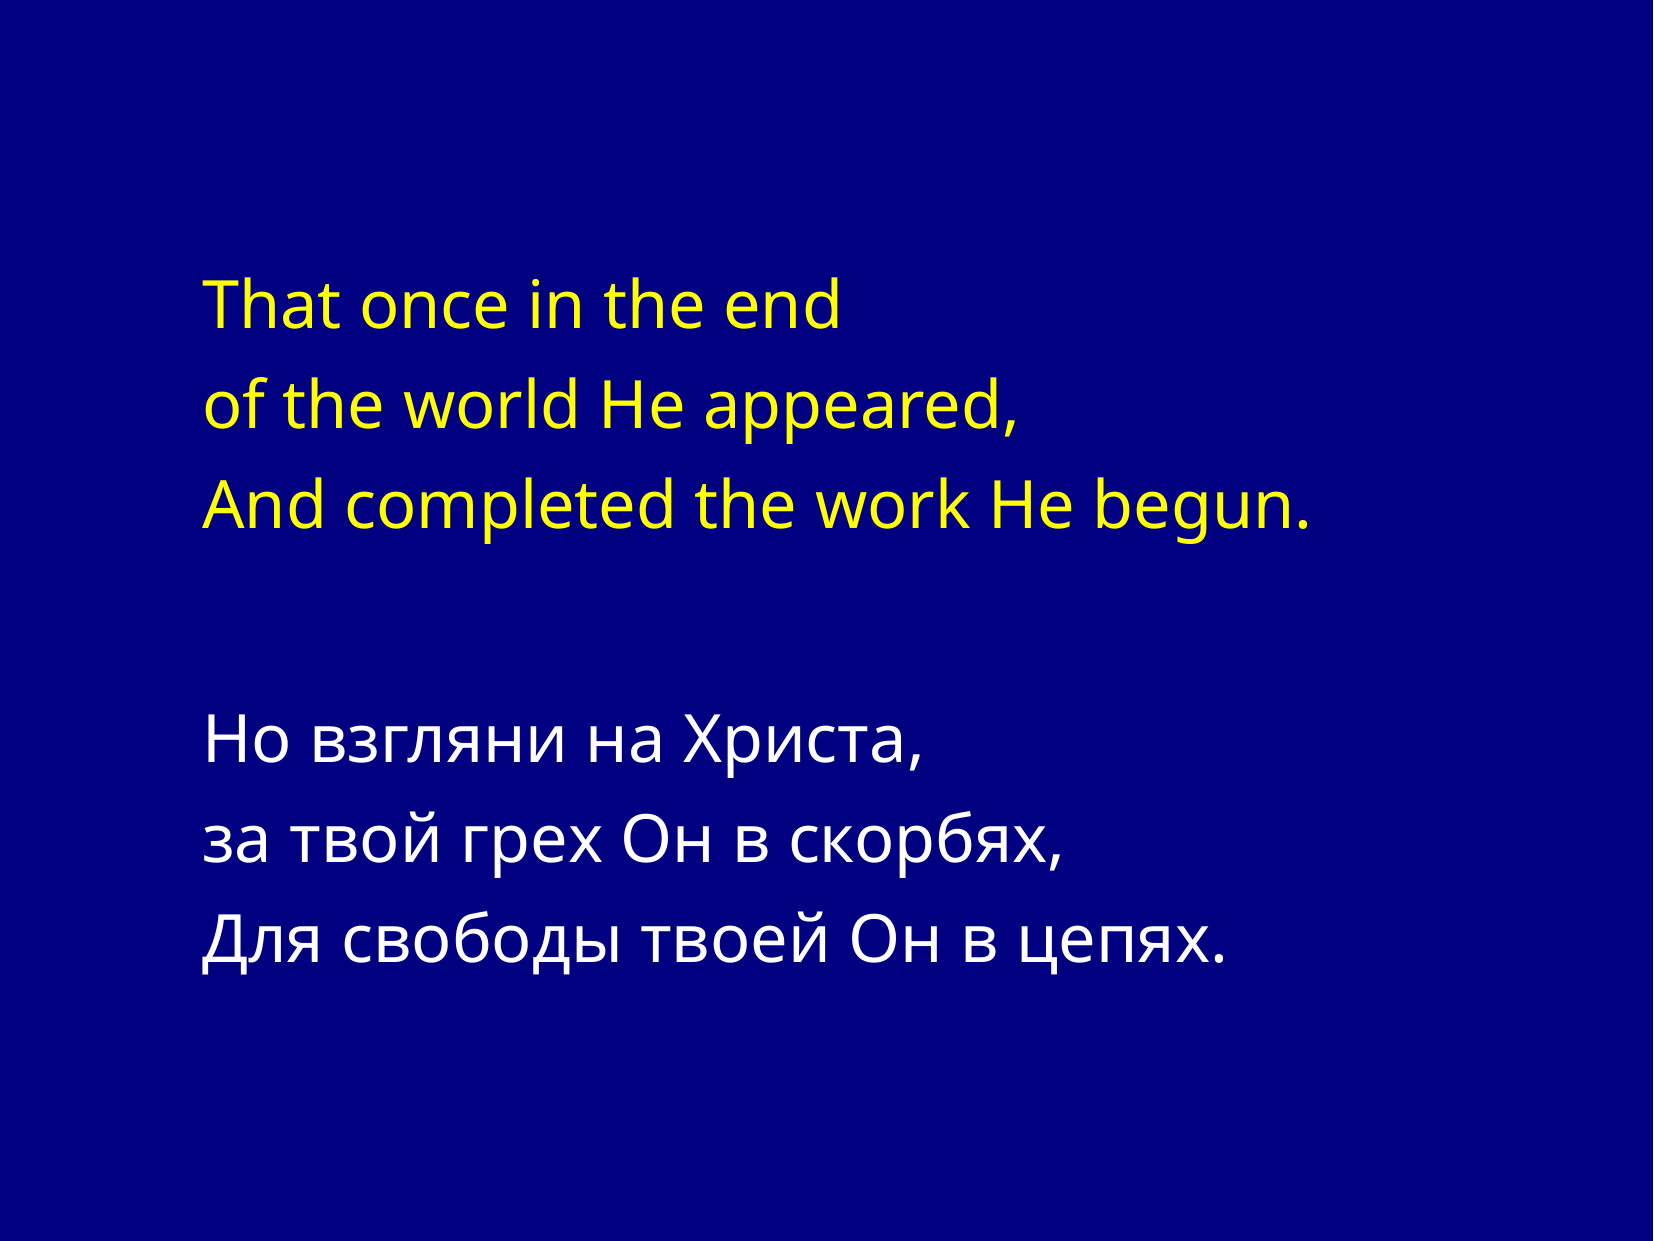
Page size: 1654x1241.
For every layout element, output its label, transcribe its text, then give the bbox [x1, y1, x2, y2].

text_box That once in the end of the world He appeared, And completed the work He begun. [75, 150, 1576, 638]
text_box Но взгляни на Христа, за твой грех Он в скорбях, Для свободы твоей Он в цепях. [75, 675, 1576, 1163]
